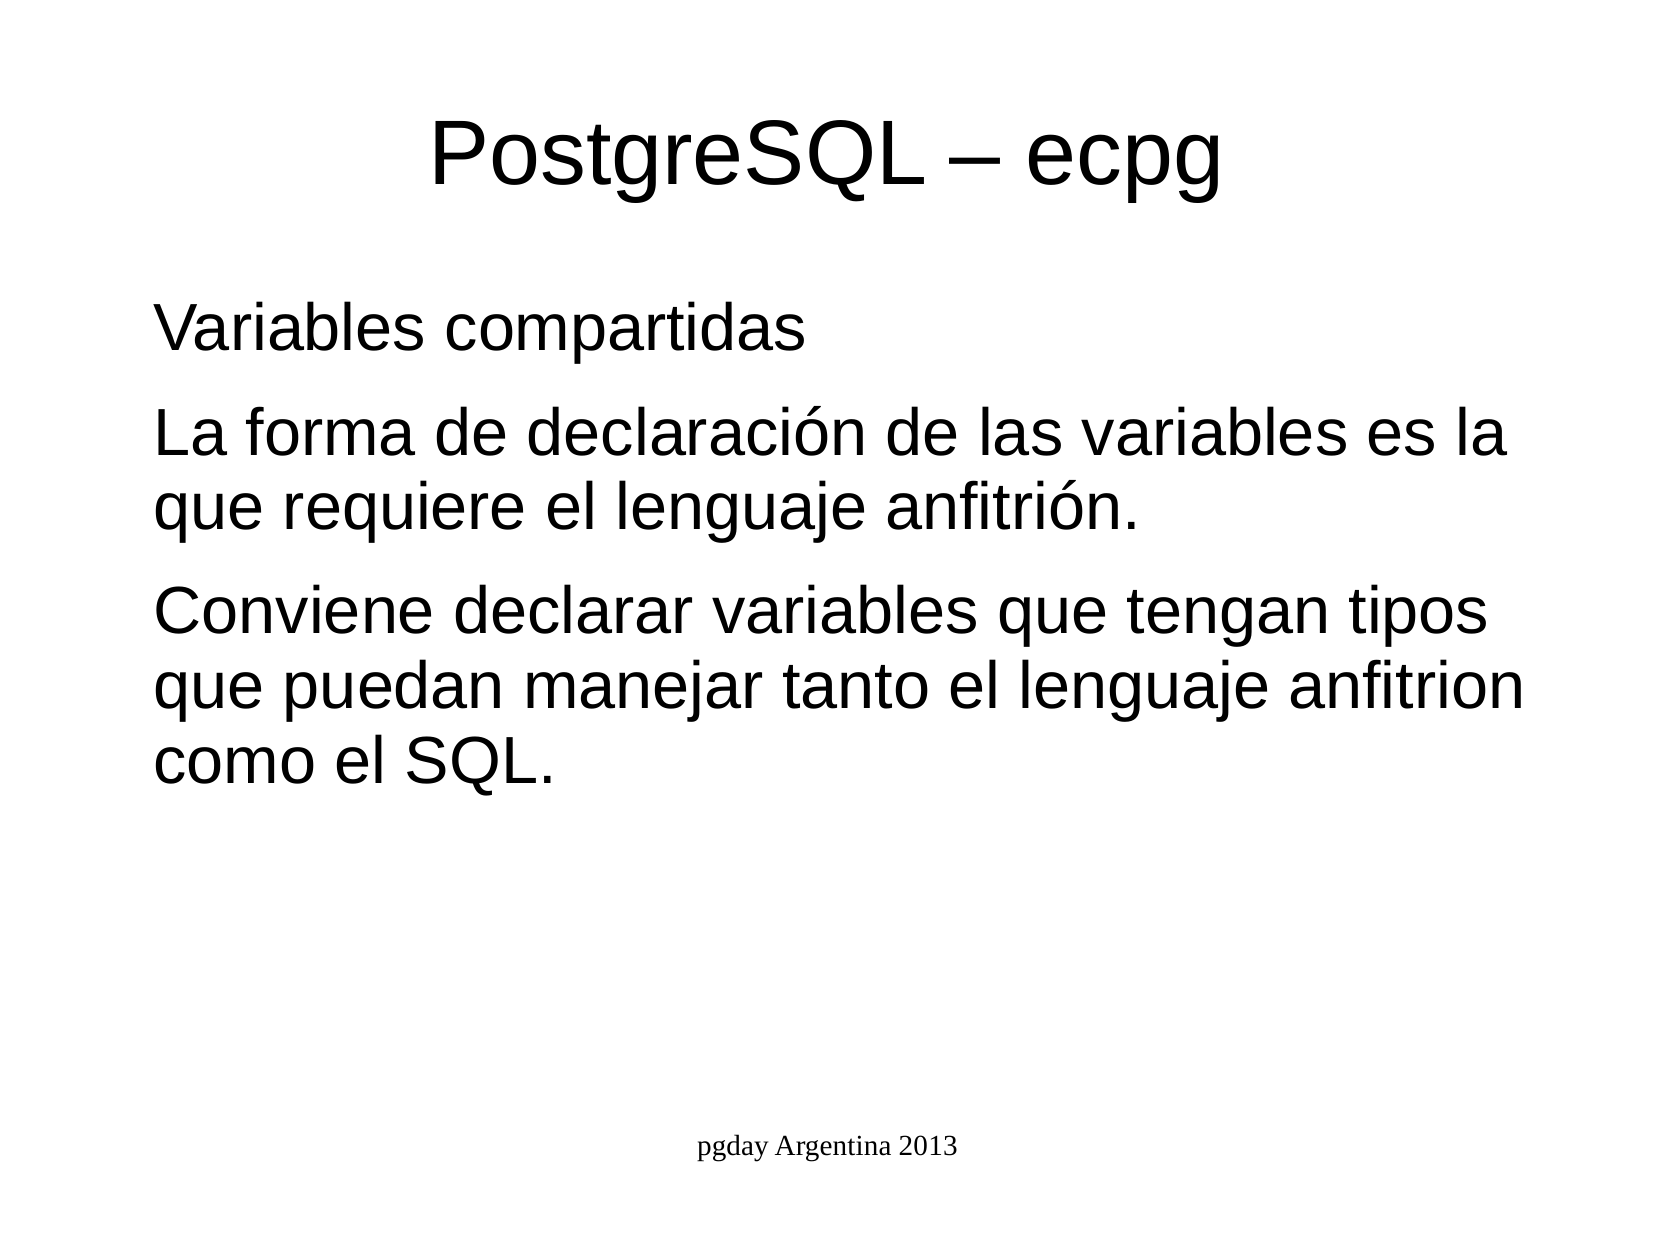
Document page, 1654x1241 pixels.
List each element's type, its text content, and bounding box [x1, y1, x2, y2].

list Variables compartidas La forma de declaración de las variables es la que requiere el lenguaje anfitrión. Conviene declarar variables que tengan tipos que puedan manejar tanto el lenguaje anfitrion como el SQL. [82, 290, 1538, 1010]
title PostgreSQL – ecpg [82, 49, 1571, 257]
